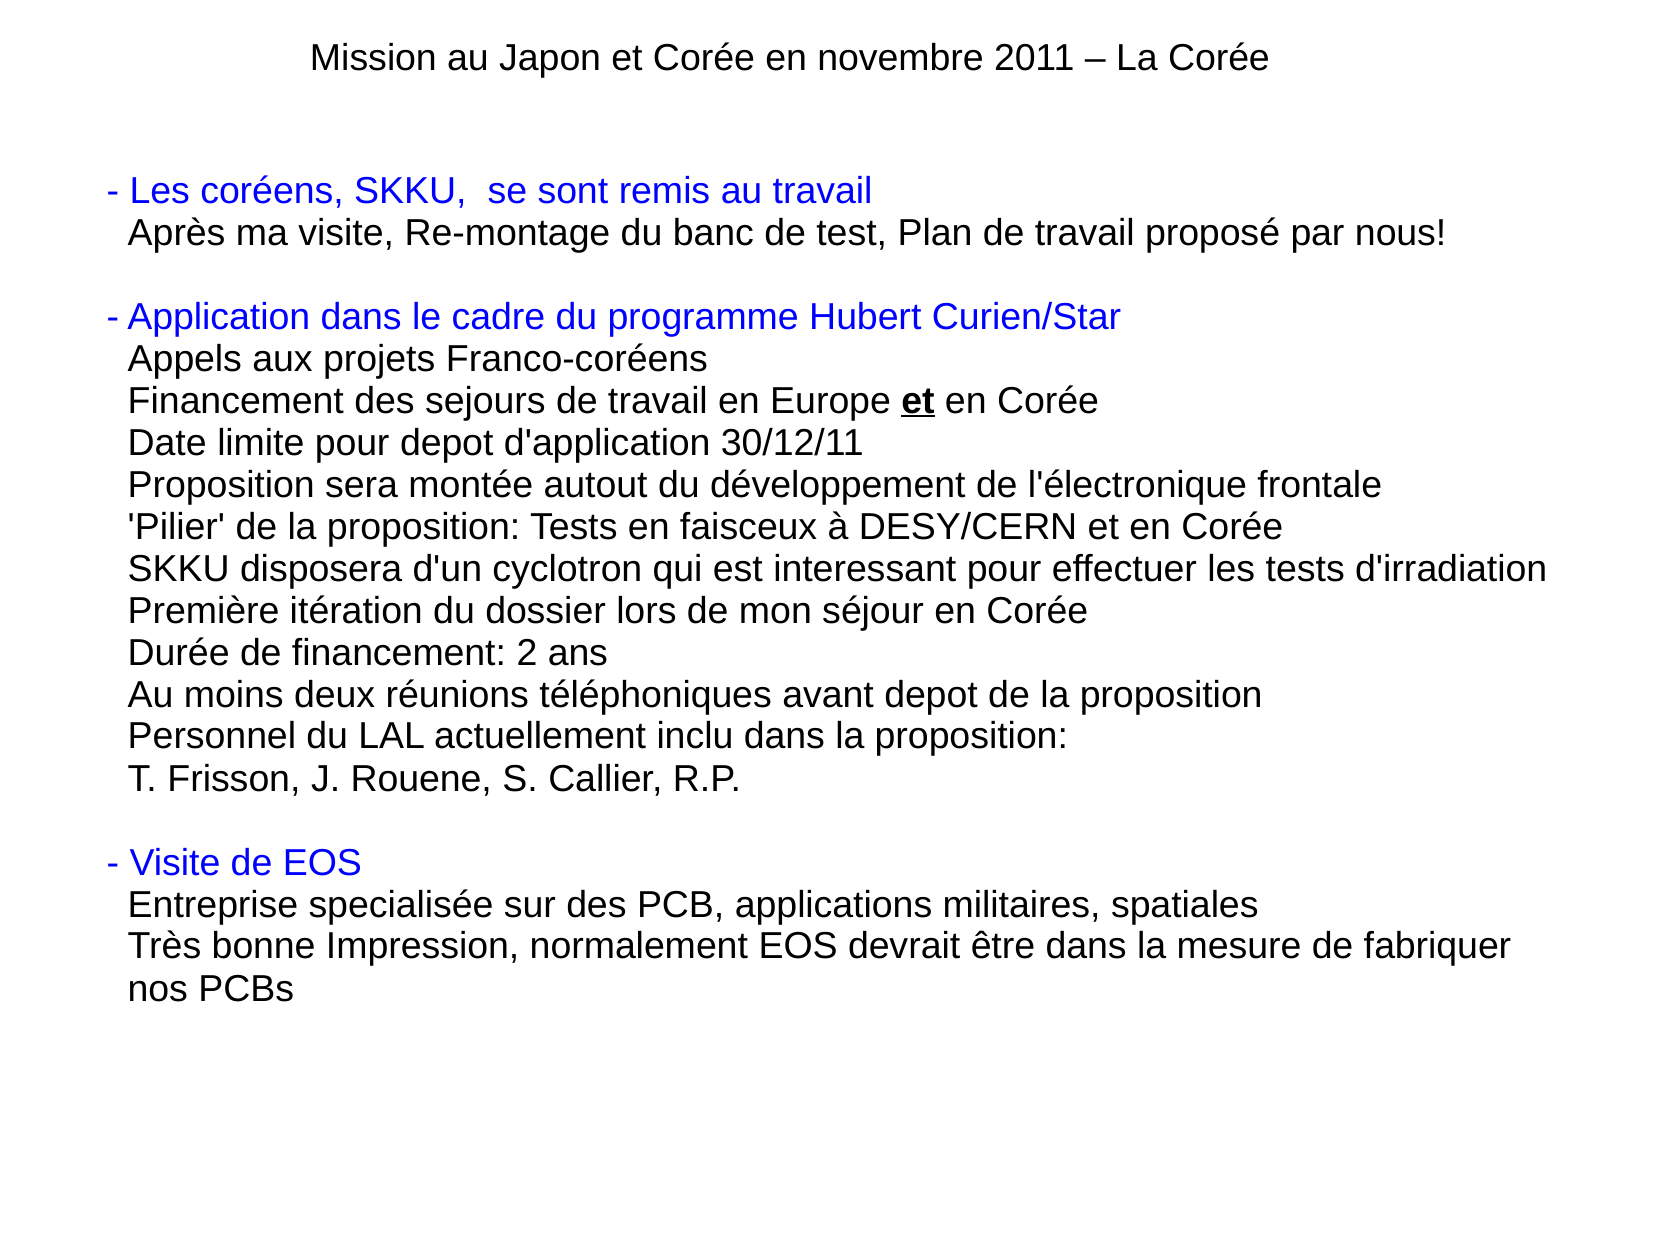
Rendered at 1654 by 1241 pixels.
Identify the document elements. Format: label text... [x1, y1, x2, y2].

text_box Mission au Japon et Corée en novembre 2011 – La Corée [295, 29, 1298, 87]
text_box - Les coréens, SKKU, se sont remis au travail Après ma visite, Re-montage du banc de test, Plan de travail proposé par nous! - Application dans le cadre du programme Hubert Curien/Star Appels aux projets Franco-coréens Financement des sejours de travail en Europe et en Corée Date limite pour depot d'application 30/12/11 Proposition sera montée autout du développement de l'électronique frontale 'Pilier' de la proposition: Tests en faisceux à DESY/CERN et en Corée SKKU disposera d'un cyclotron qui est interessant pour effectuer les tests d'irradiation Première itération du dossier lors de mon séjour en Corée Durée de financement: 2 ans Au moins deux réunions téléphoniques avant depot de la proposition Personnel du LAL actuellement inclu dans la proposition: T. Frisson, J. Rouene, S. Callier, R.P. - Visite de EOS Entreprise specialisée sur des PCB, applications militaires, spatiales Très bonne Impression, normalement EOS devrait être dans la mesure de fabriquer nos PCBs [91, 161, 1565, 1059]
